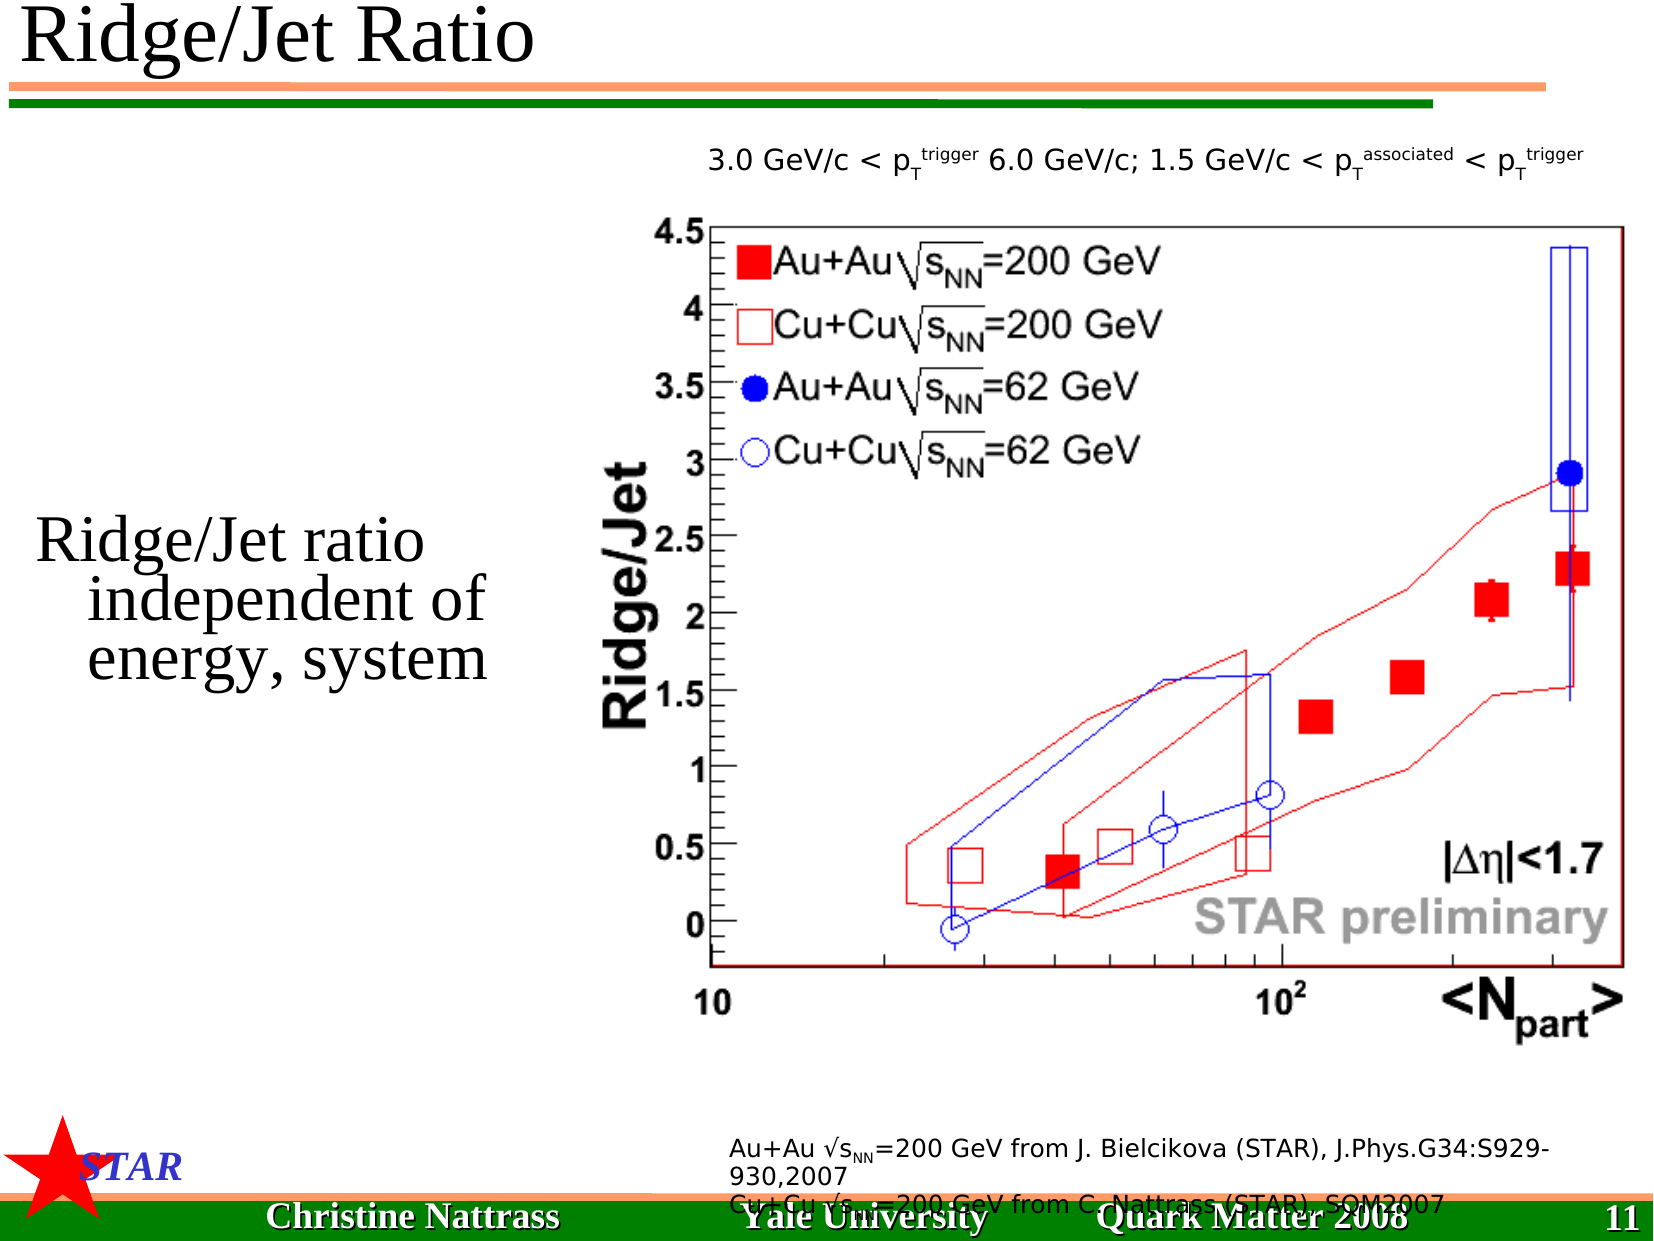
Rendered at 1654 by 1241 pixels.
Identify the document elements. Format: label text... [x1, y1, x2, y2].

text_box Au+Au √sNN=200 GeV from J. Bielcikova (STAR), J.Phys.G34:S929-930,2007 Cu+Cu √sNN=200 GeV from C. Nattrass (STAR), SQM2007 [714, 1126, 1638, 1208]
picture [584, 211, 1635, 1070]
text_box 3.0 GeV/c < pTtrigger 6.0 GeV/c; 1.5 GeV/c < pTassociated < pTtrigger [692, 135, 1654, 196]
text_box Ridge/Jet Ratio [19, 0, 1636, 109]
text_box Ridge/Jet ratio independent of energy, system [17, 514, 584, 777]
